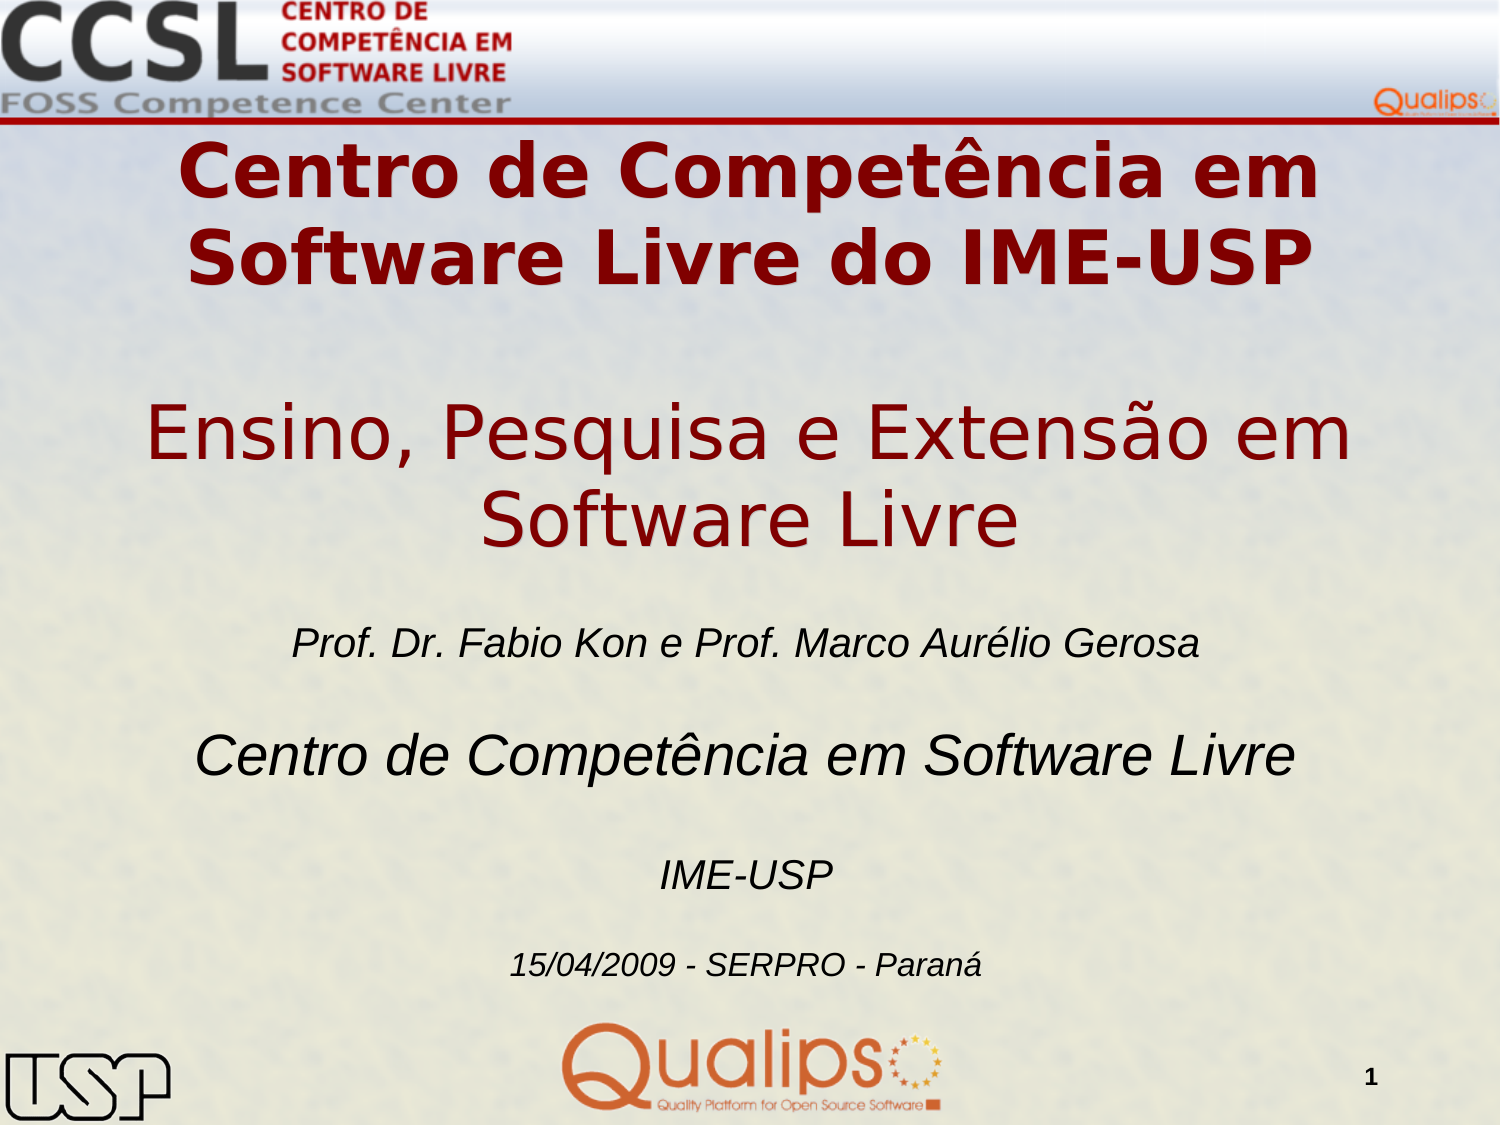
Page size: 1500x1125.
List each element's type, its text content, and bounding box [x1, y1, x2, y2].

picture [0, 565, 1500, 1125]
subtitle Prof. Dr. Fabio Kon e Prof. Marco Aurélio Gerosa Centro de Competência em Software Livre IME-USP 15/04/2009 - SERPRO - Paraná [88, 616, 1329, 996]
picture [0, 0, 1500, 128]
title Centro de Competência em Software Livre do IME-USP Ensino, Pesquisa e Extensão em Software Livre [0, 128, 1500, 565]
